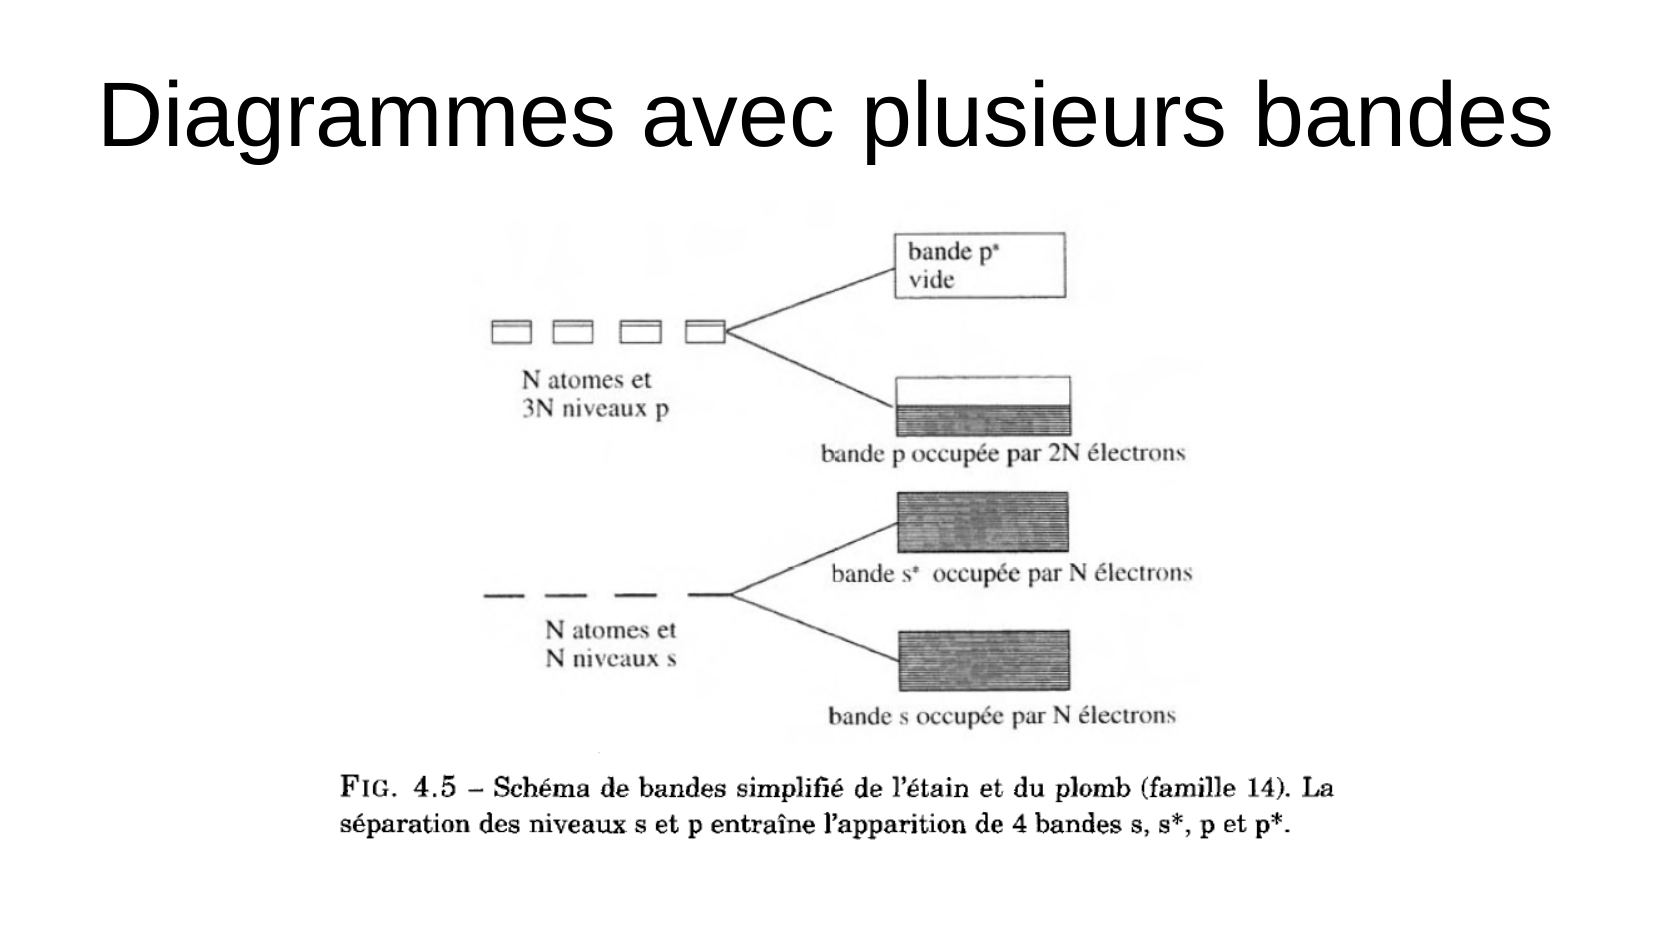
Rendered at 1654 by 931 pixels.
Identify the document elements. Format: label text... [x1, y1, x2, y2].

picture [318, 192, 1366, 867]
title Diagrammes avec plusieurs bandes [82, 37, 1571, 193]
